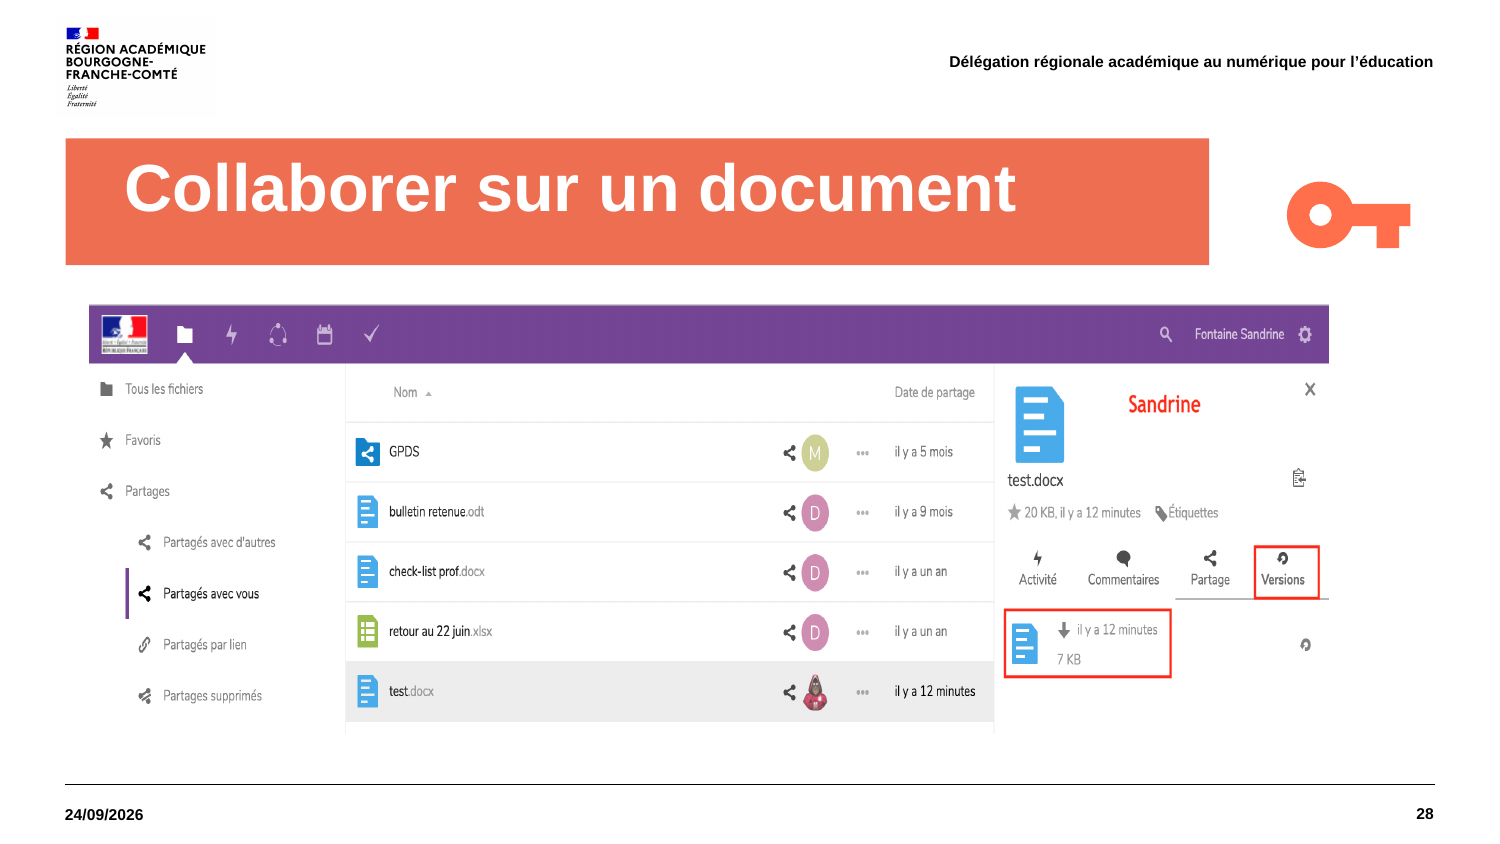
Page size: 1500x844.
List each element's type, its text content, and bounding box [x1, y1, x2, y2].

text_box Collaborer sur un document [65, 138, 1210, 266]
text_box <numéro> [1213, 784, 1434, 843]
text_box [1286, 181, 1411, 249]
picture [89, 304, 1329, 734]
text_box 08/06/2021 [64, 786, 251, 843]
picture [55, 16, 217, 118]
text_box Délégation régionale académique au numérique pour l’éducation [470, 32, 1434, 90]
